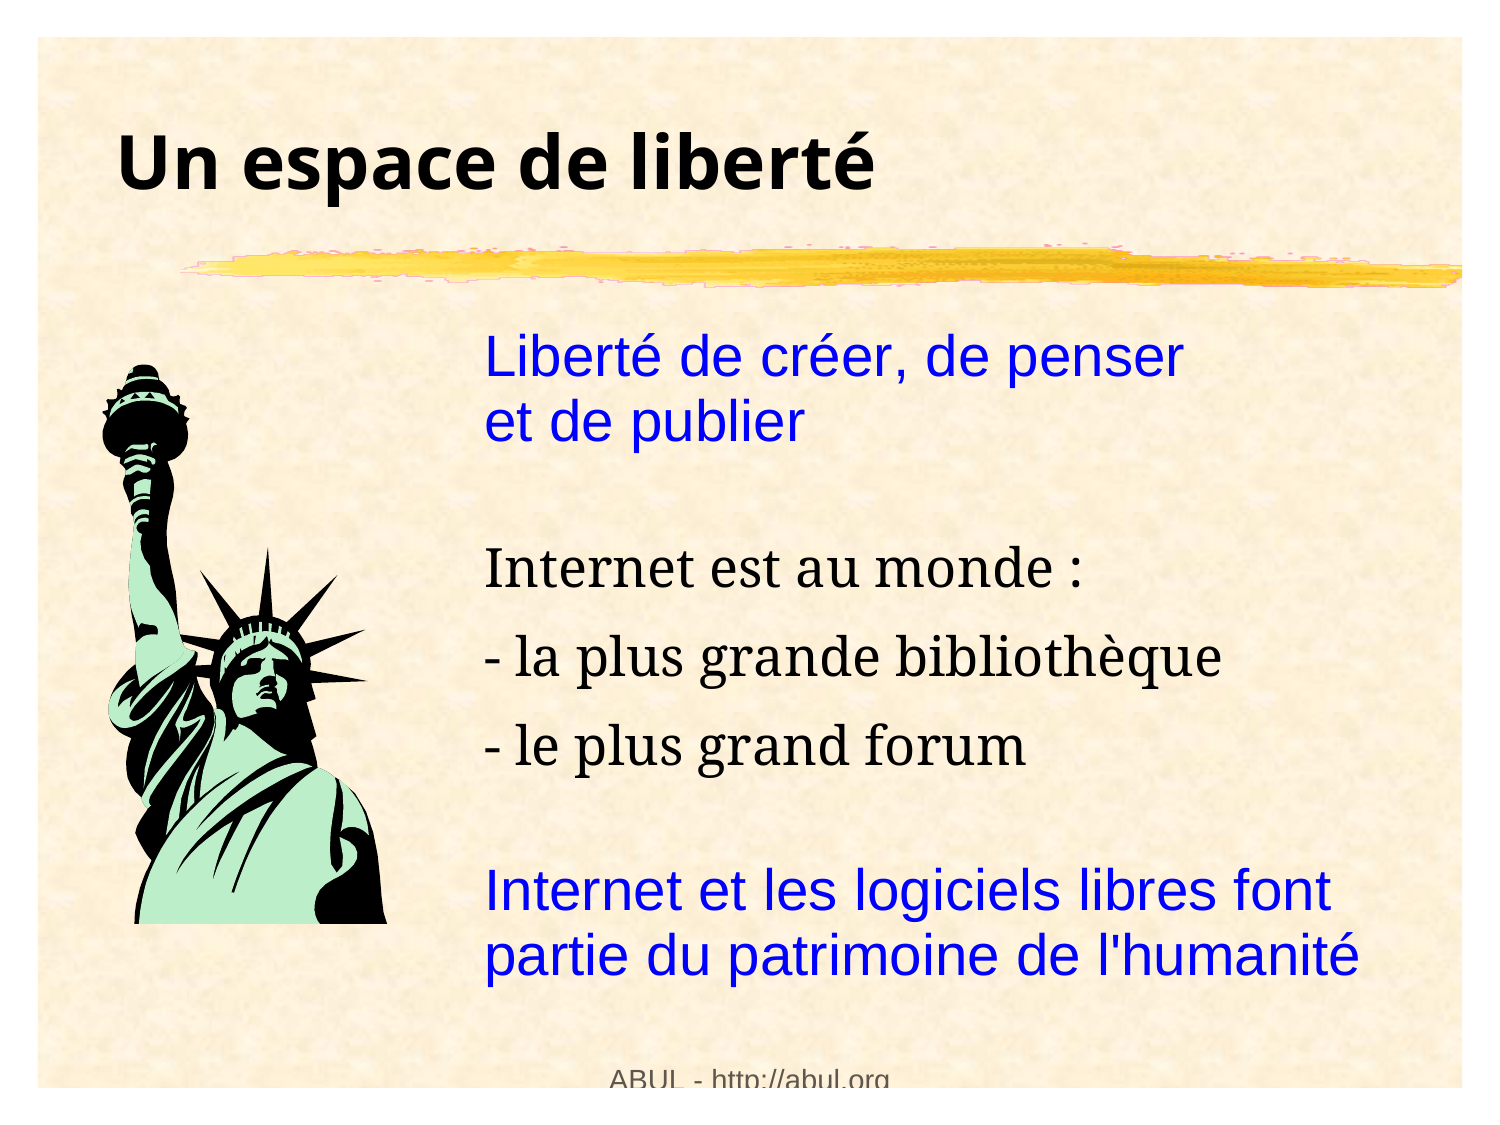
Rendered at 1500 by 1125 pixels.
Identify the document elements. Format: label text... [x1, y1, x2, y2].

picture [633, 1081, 643, 1088]
picture [788, 1082, 795, 1088]
picture [612, 1084, 624, 1088]
picture [748, 1076, 755, 1088]
picture [806, 1076, 813, 1088]
picture [852, 1076, 860, 1088]
picture [633, 1072, 642, 1078]
picture [878, 1076, 886, 1088]
picture [732, 1076, 737, 1088]
title Un espace de liberté [101, 72, 1312, 248]
picture [716, 1076, 723, 1088]
picture [614, 1073, 621, 1082]
text_box Liberté de créer, de penser et de publier Internet est au monde : - la plus grande bibliothèque - le plus grand forum Internet et les logiciels libres font partie du patrimoine de l'humanité [469, 315, 1431, 1015]
picture [37, 37, 1463, 1088]
